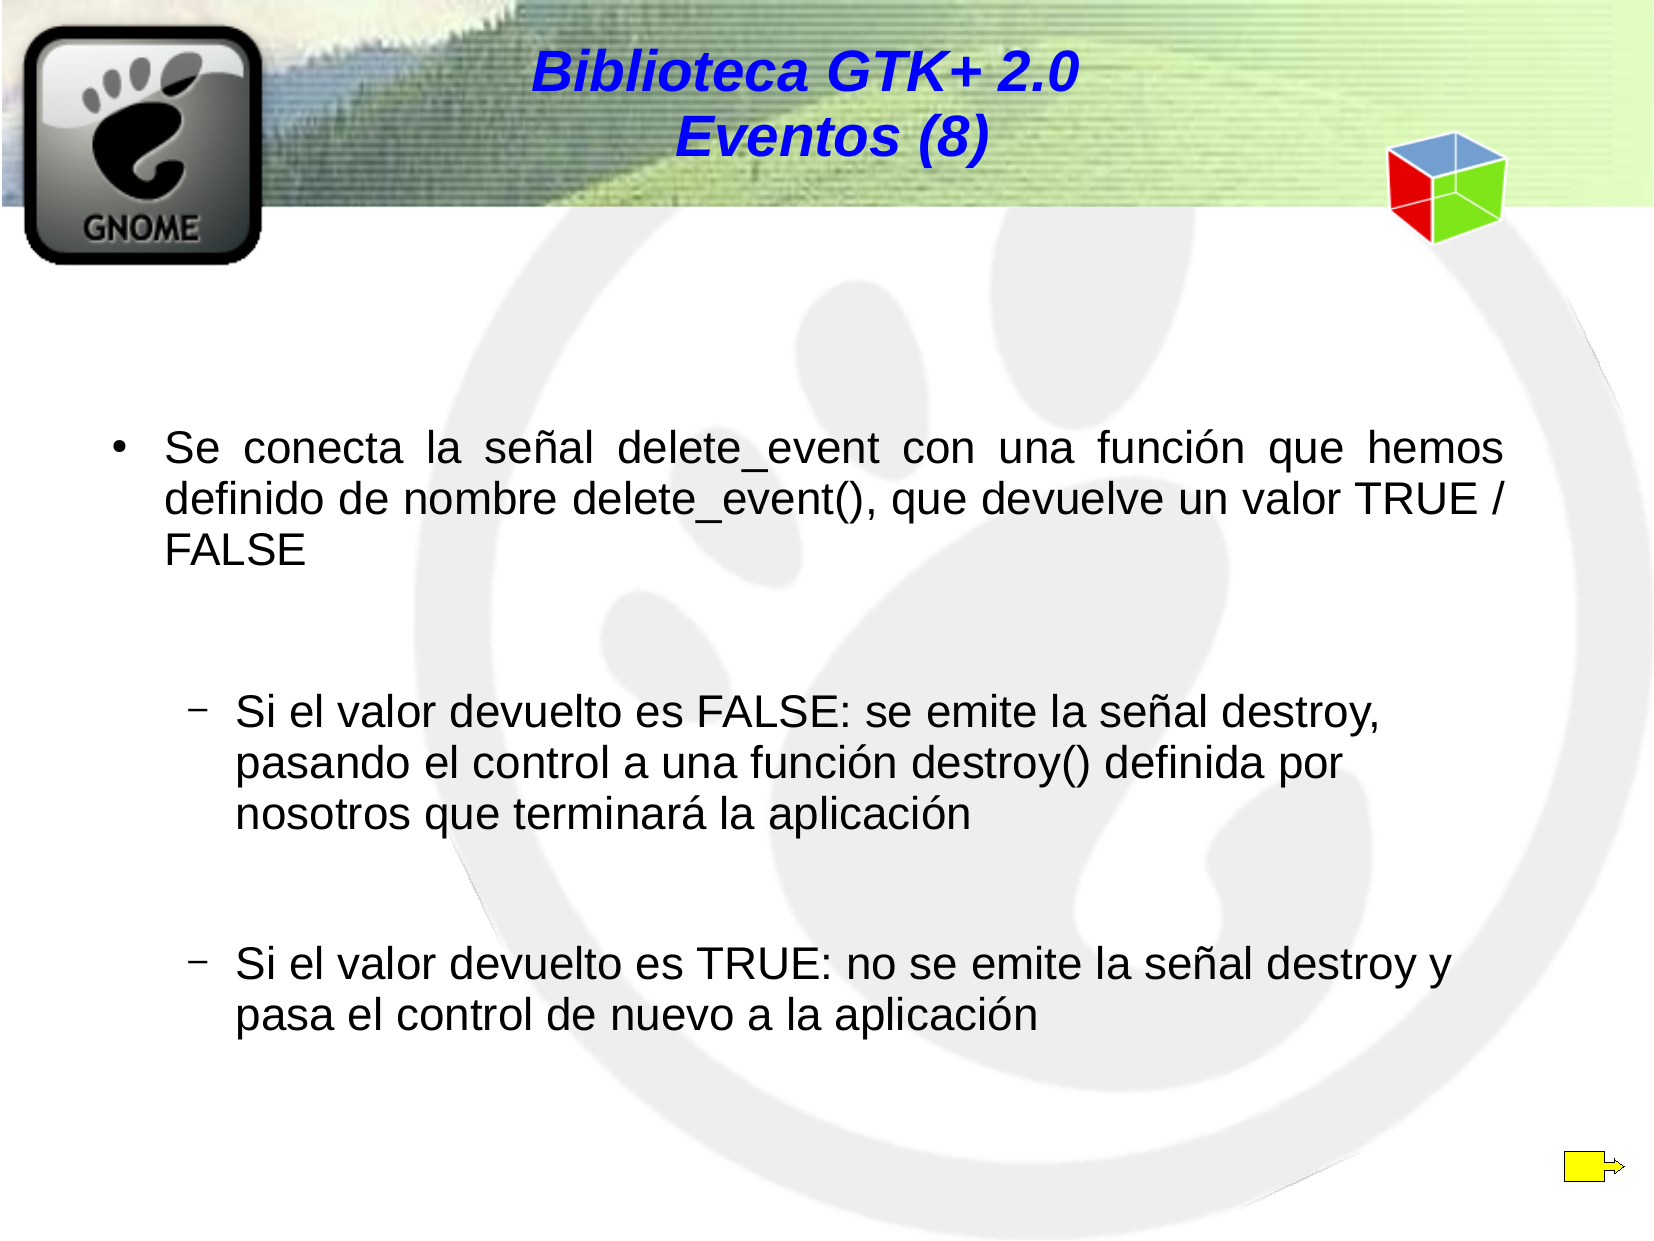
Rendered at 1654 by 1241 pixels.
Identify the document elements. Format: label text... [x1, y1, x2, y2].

title Biblioteca GTK+ 2.0 Eventos (8) [236, 0, 1359, 208]
picture [2, 0, 1654, 1240]
text_box [1564, 1151, 1625, 1182]
list Se conecta la señal delete_event con una función que hemos definido de nombre delete_event(), que devuelve un valor TRUE / FALSE Si el valor devuelto es FALSE: se emite la señal destroy, pasando el control a una función destroy() definida por nosotros que terminará la aplicación Si el valor devuelto es TRUE: no se emite la señal destroy y pasa el control de nuevo a la aplicación [93, 340, 1506, 1123]
